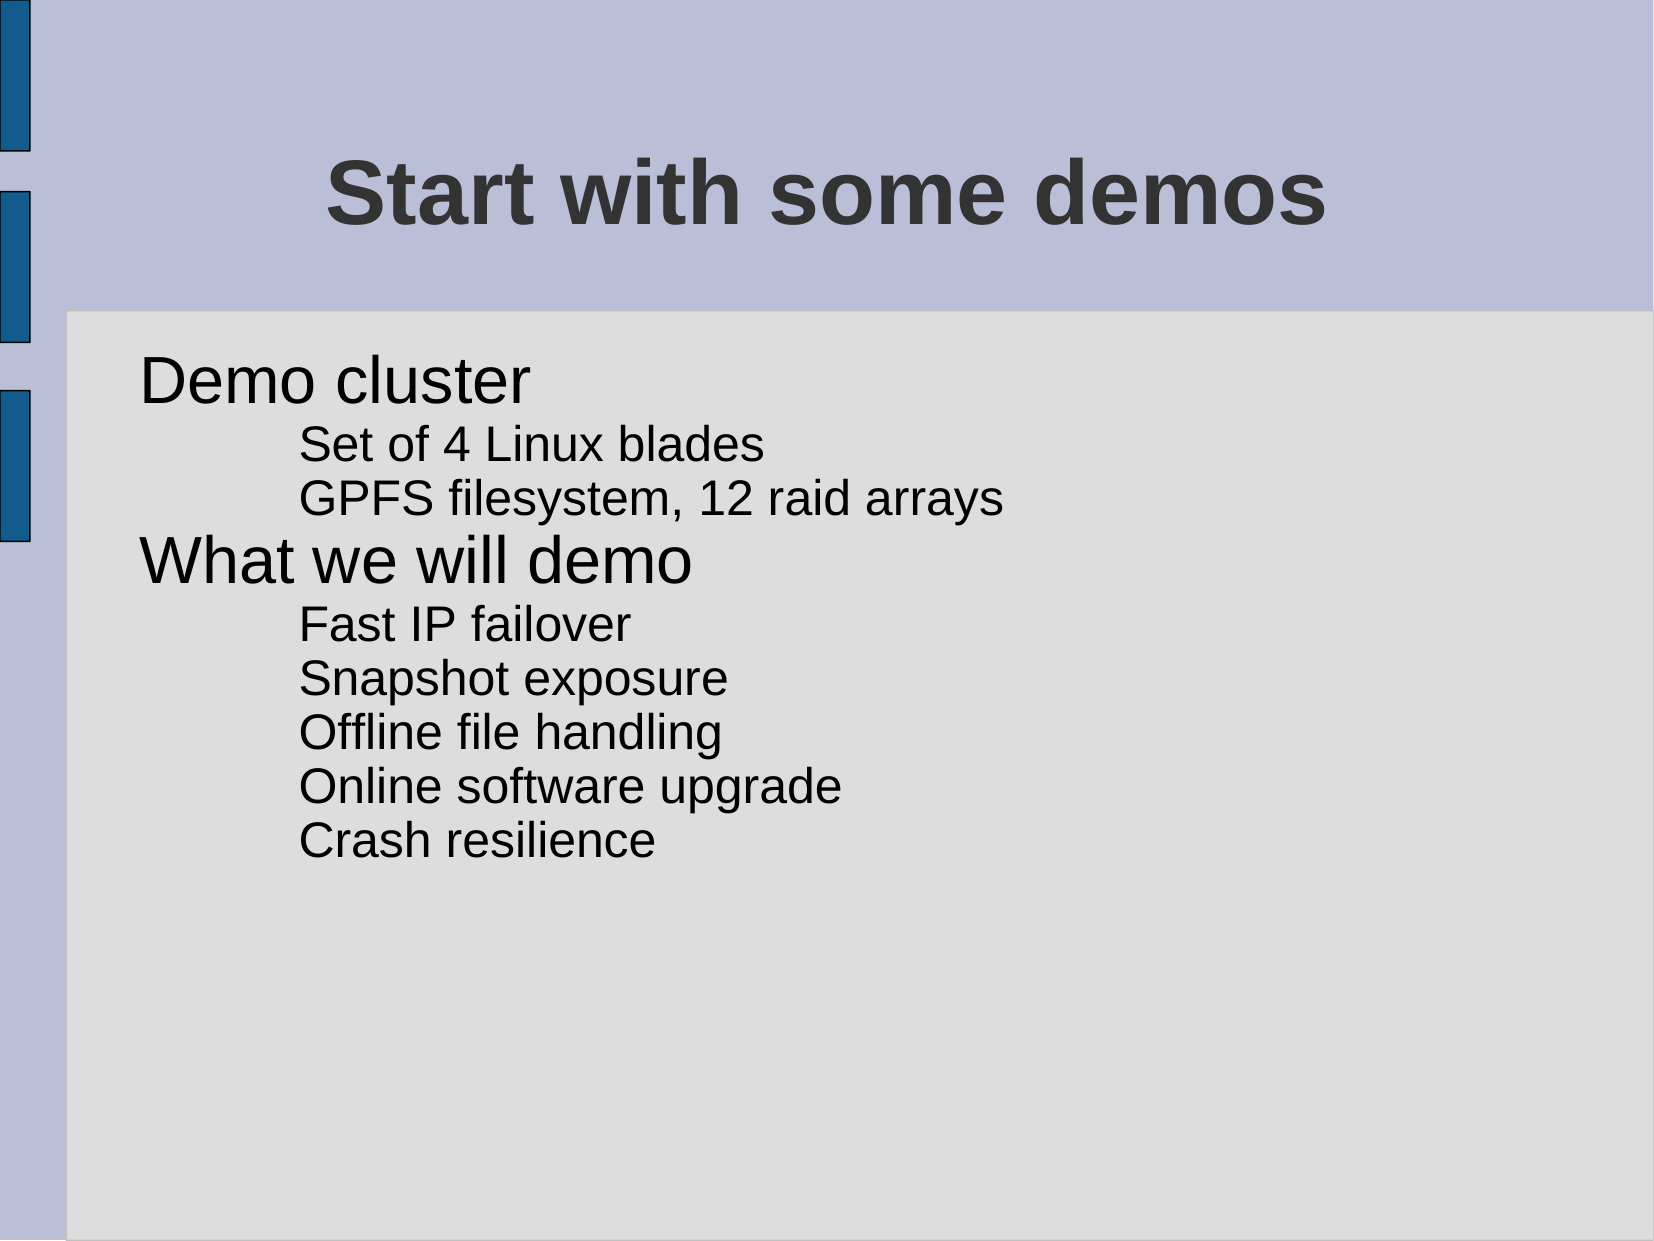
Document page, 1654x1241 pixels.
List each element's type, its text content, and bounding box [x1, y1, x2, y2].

title Start with some demos [121, 98, 1534, 291]
list Demo cluster Set of 4 Linux blades GPFS filesystem, 12 raid arrays What we will demo Fast IP failover Snapshot exposure Offline file handling Online software upgrade Crash resilience [121, 344, 1534, 1112]
